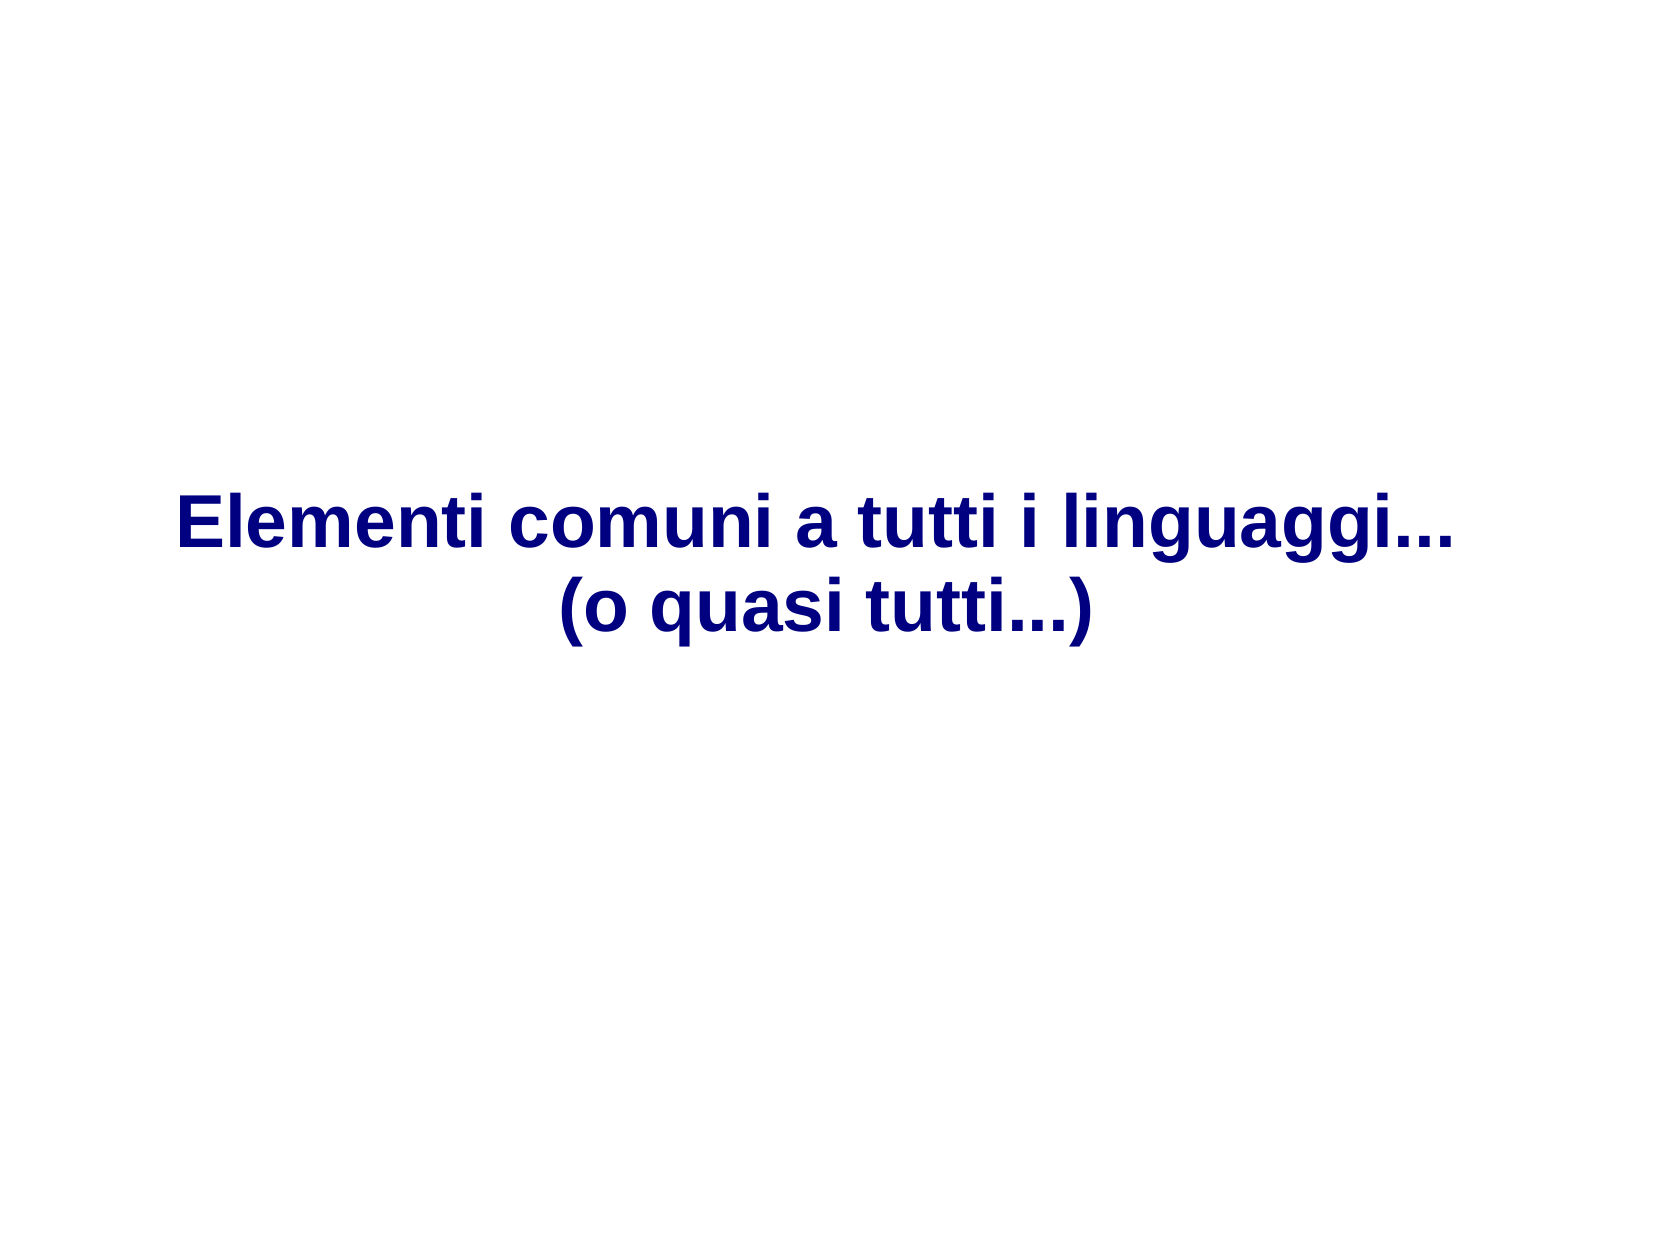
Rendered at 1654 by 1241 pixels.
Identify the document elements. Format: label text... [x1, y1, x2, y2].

text_box Elementi comuni a tutti i linguaggi... (o quasi tutti...) [59, 472, 1595, 656]
